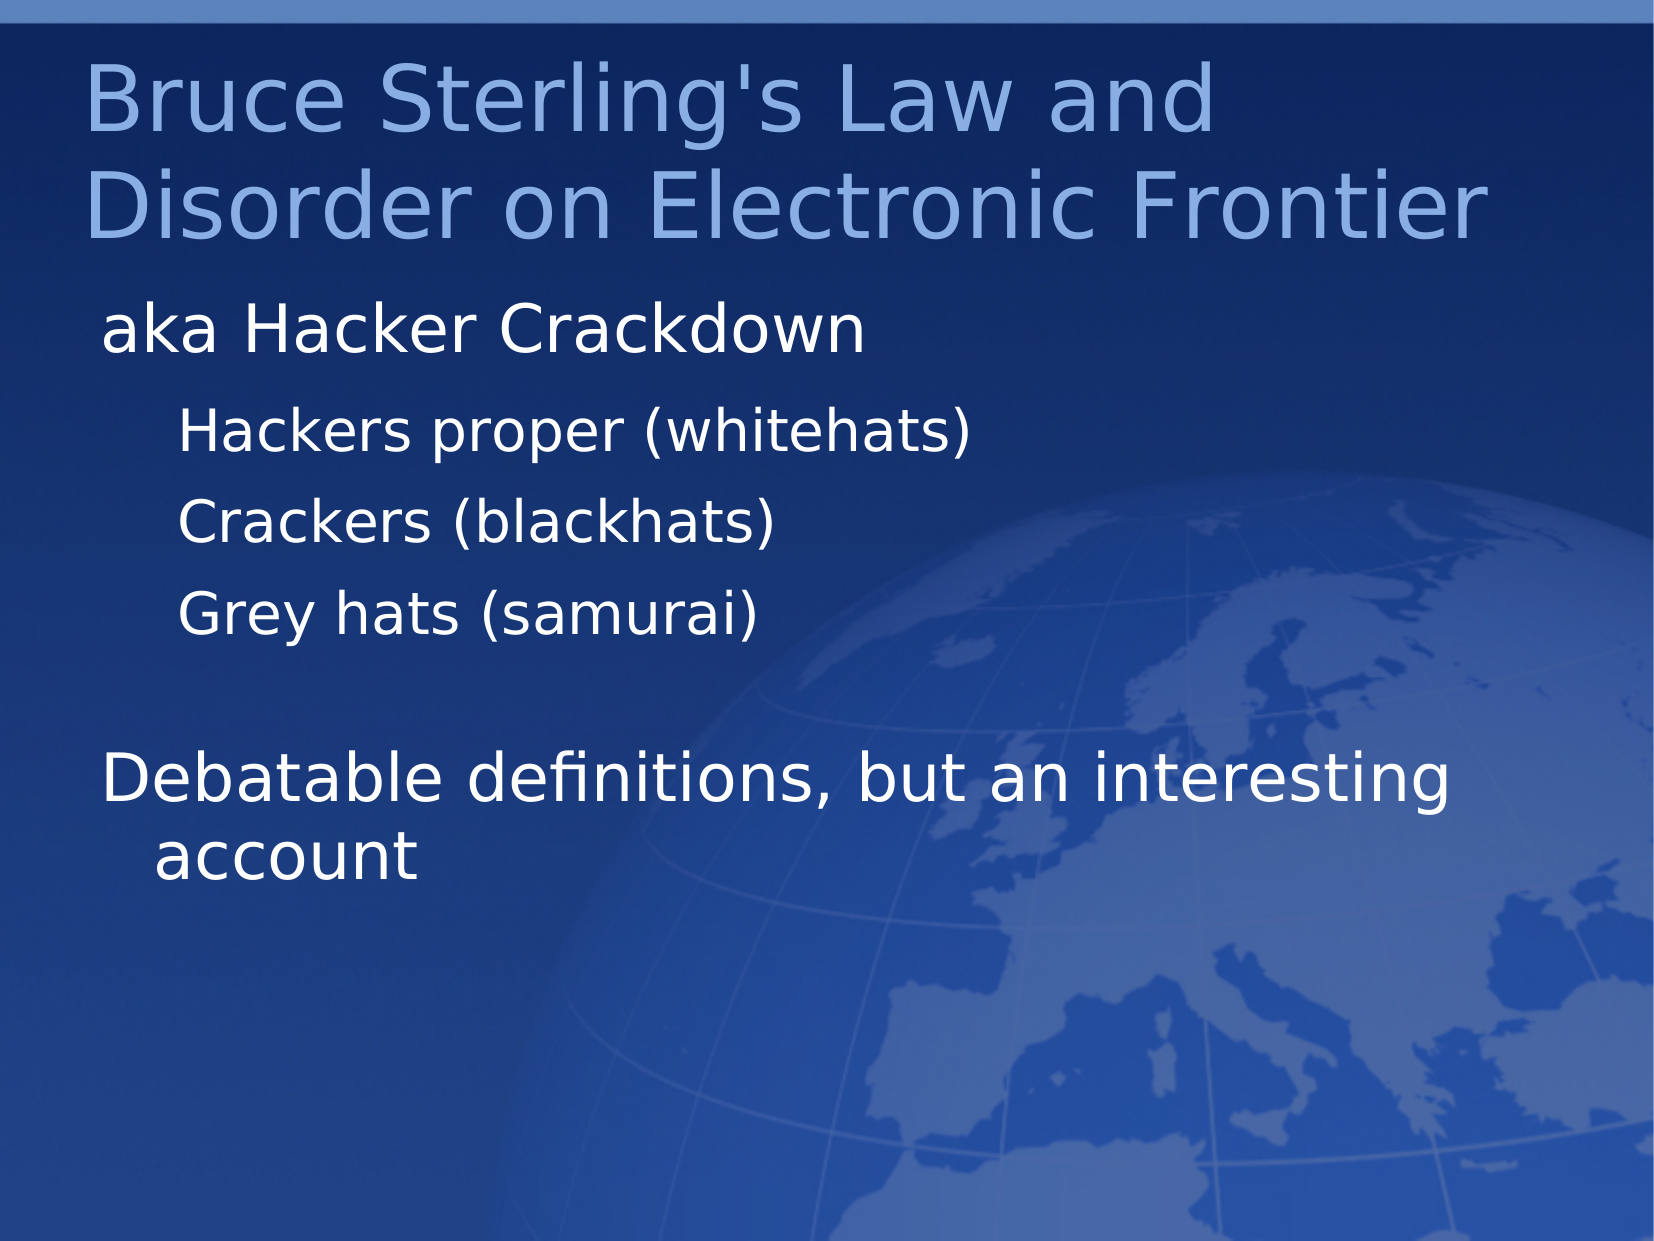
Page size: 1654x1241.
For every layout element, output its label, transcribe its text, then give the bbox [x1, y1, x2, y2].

list aka Hacker Crackdown Hackers proper (whitehats) Crackers (blackhats) Grey hats (samurai) Debatable definitions, but an interesting account [82, 290, 1571, 1094]
picture [0, 0, 1654, 1241]
title Bruce Sterling's Law and Disorder on Electronic Frontier [82, 45, 1571, 261]
